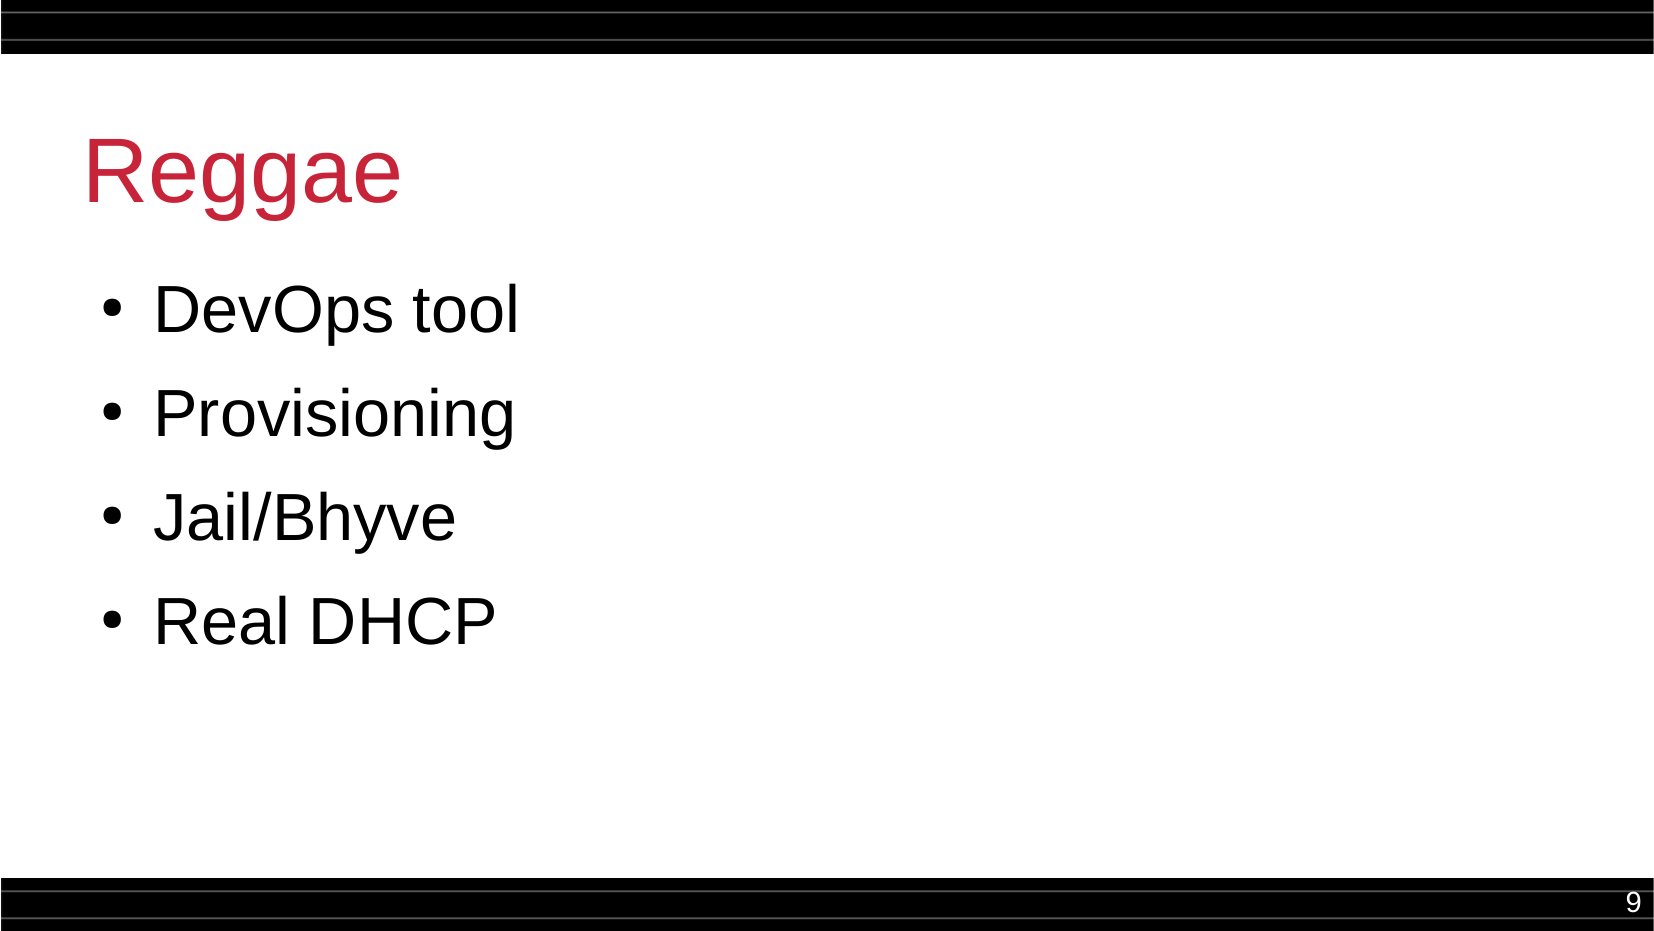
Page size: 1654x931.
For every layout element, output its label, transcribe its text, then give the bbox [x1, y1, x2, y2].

picture [1, 878, 1654, 931]
title Reggae [82, 92, 1571, 249]
picture [1, 0, 1654, 54]
list DevOps tool Provisioning Jail/Bhyve Real DHCP [82, 271, 1571, 851]
